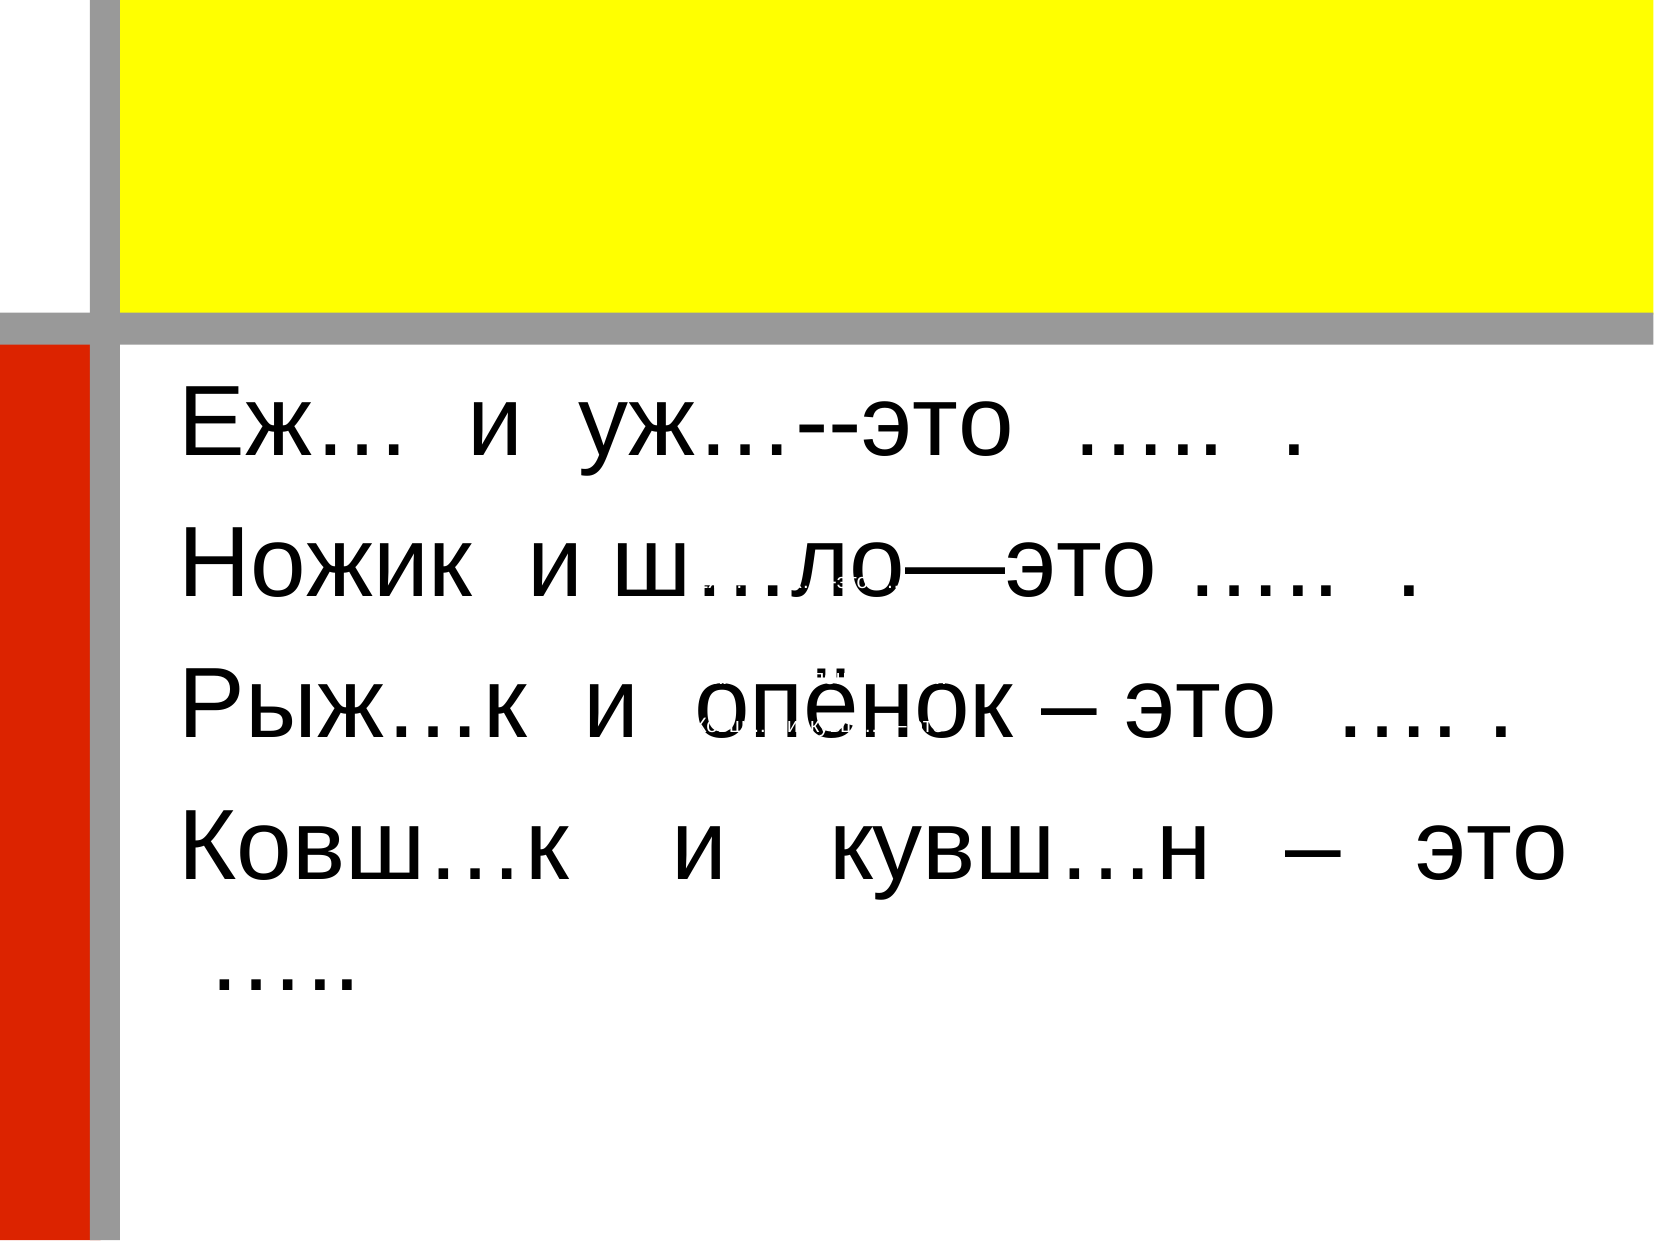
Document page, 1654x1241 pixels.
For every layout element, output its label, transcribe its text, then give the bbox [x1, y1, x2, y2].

list Еж… и уж…--это ….. . Ножик и ш…ло—это ….. . Рыж…к и опёнок – это …. . Ковш…к и кувш…н – это ….. [178, 364, 1570, 1241]
text_box Еж… и уж…--это ….. . Ножик и ш…ло—это ….. . Рыж…к и опёнок – это …. . Ковш…к и кувш…н – это [694, 570, 973, 785]
